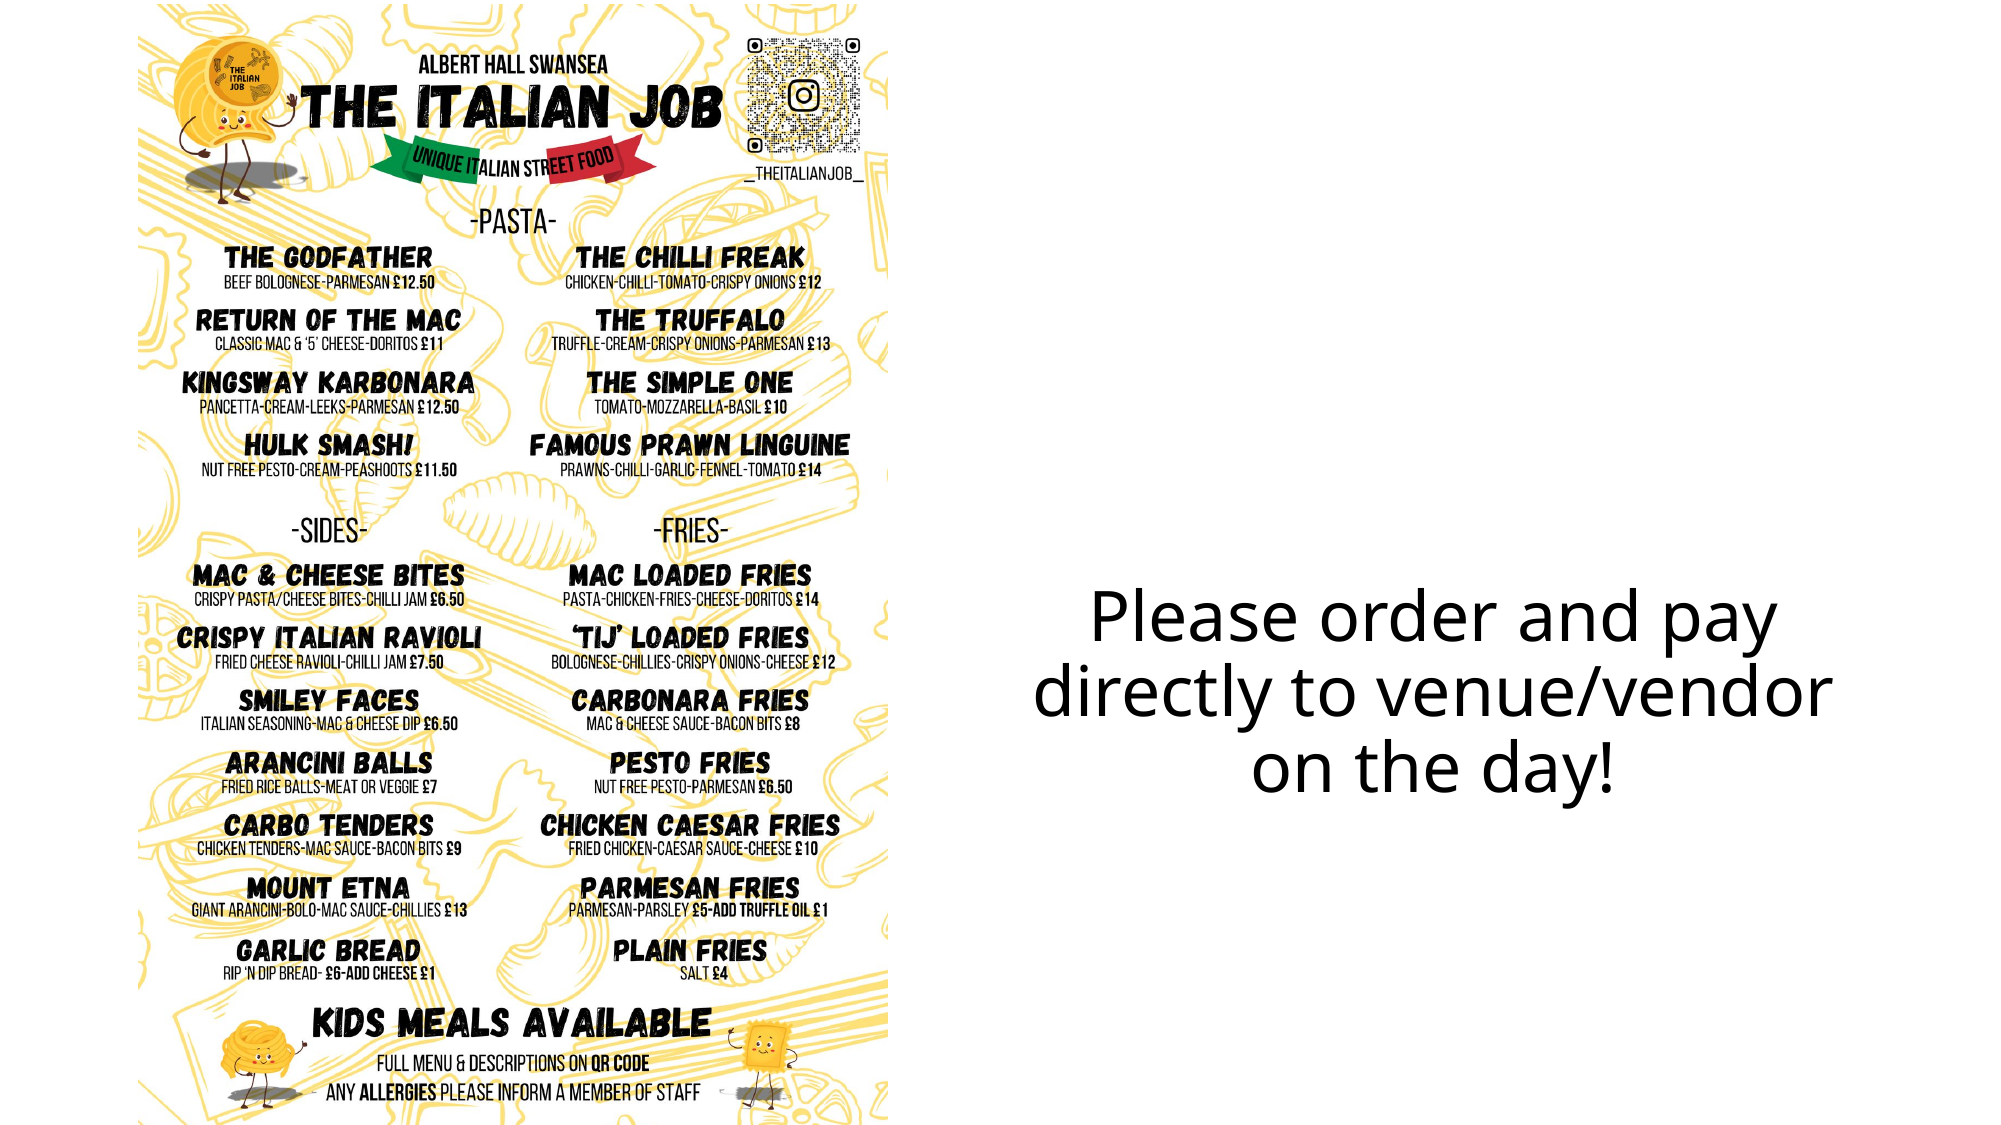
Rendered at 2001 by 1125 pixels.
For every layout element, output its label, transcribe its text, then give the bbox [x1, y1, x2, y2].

title Please order and pay directly to venue/vendor on the day! [983, 567, 1884, 815]
picture [138, 4, 888, 1125]
